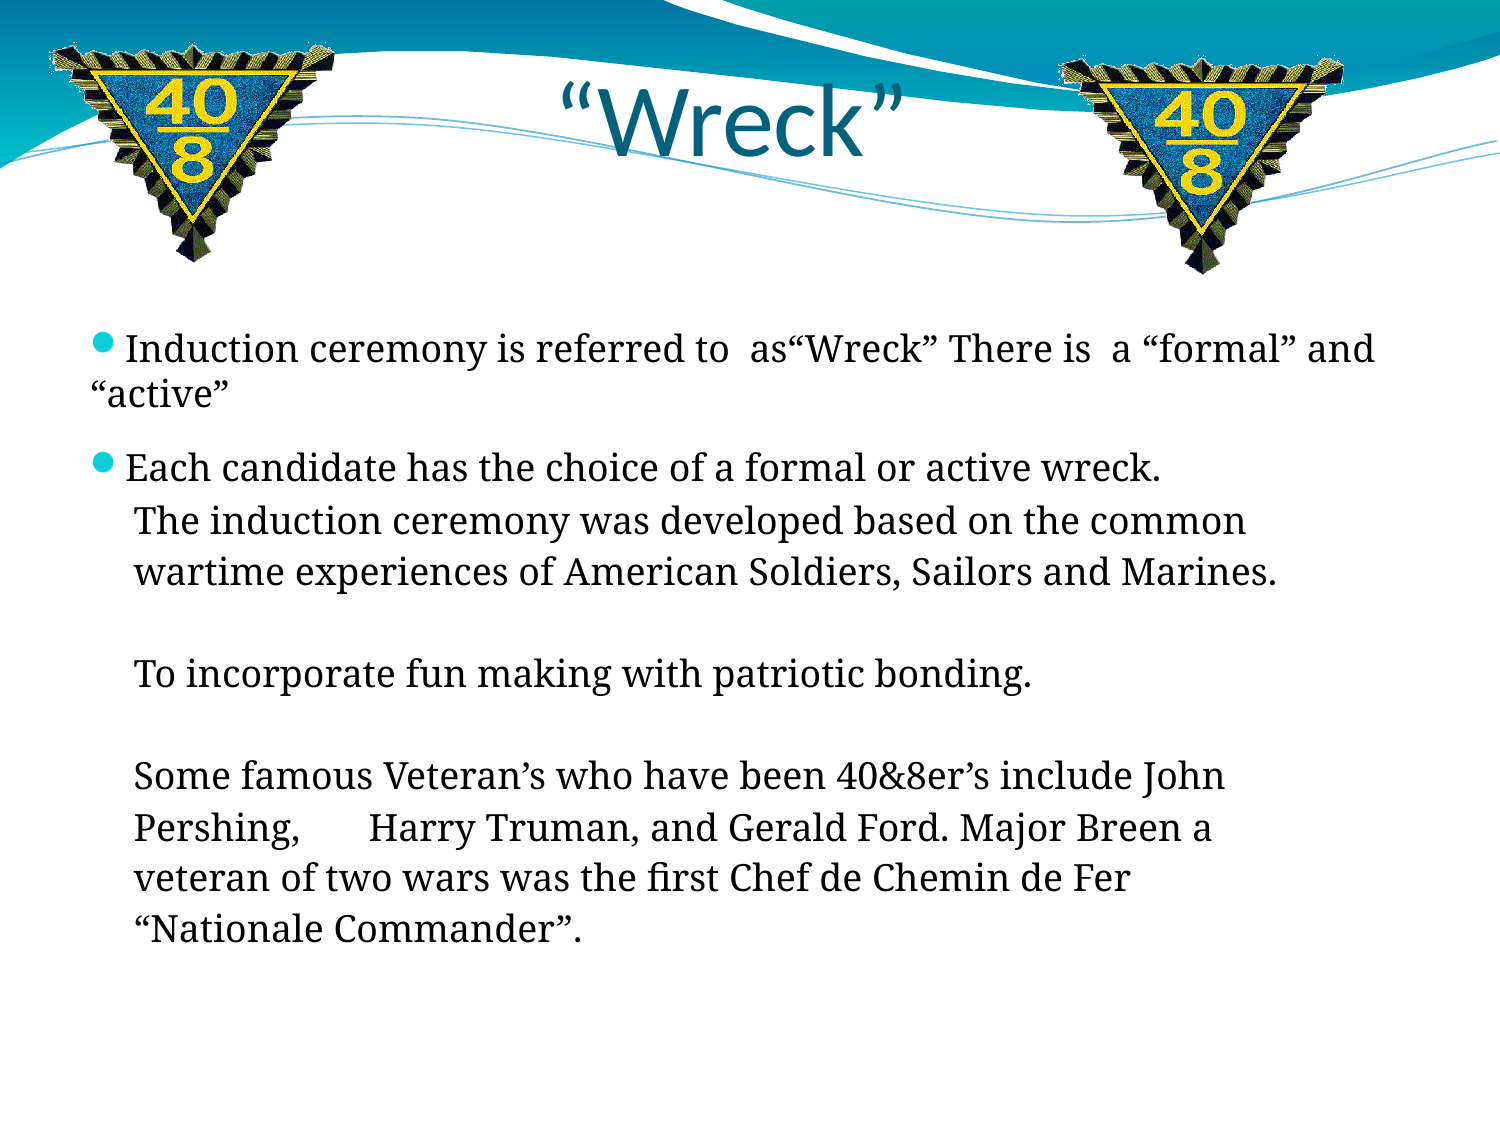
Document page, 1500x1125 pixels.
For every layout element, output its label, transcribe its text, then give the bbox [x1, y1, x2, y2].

title “Wreck” [37, 45, 49, 233]
picture [49, 46, 335, 263]
picture [1058, 59, 1344, 276]
list Induction ceremony is referred to as“Wreck” There is a “formal” and “active” Each candidate has the choice of a formal or active wreck. [75, 317, 1425, 1038]
title “Wreck” [335, 45, 1425, 233]
text_box The induction ceremony was developed based on the common wartime experiences of American Soldiers, Sailors and Marines. To incorporate fun making with patriotic bonding. Some famous Veteran’s who have been 40&8er’s include John Pershing, Harry Truman, and Gerald Ford. Major Breen a veteran of two wars was the first Chef de Chemin de Fer “Nationale Commander”. [118, 487, 1344, 962]
